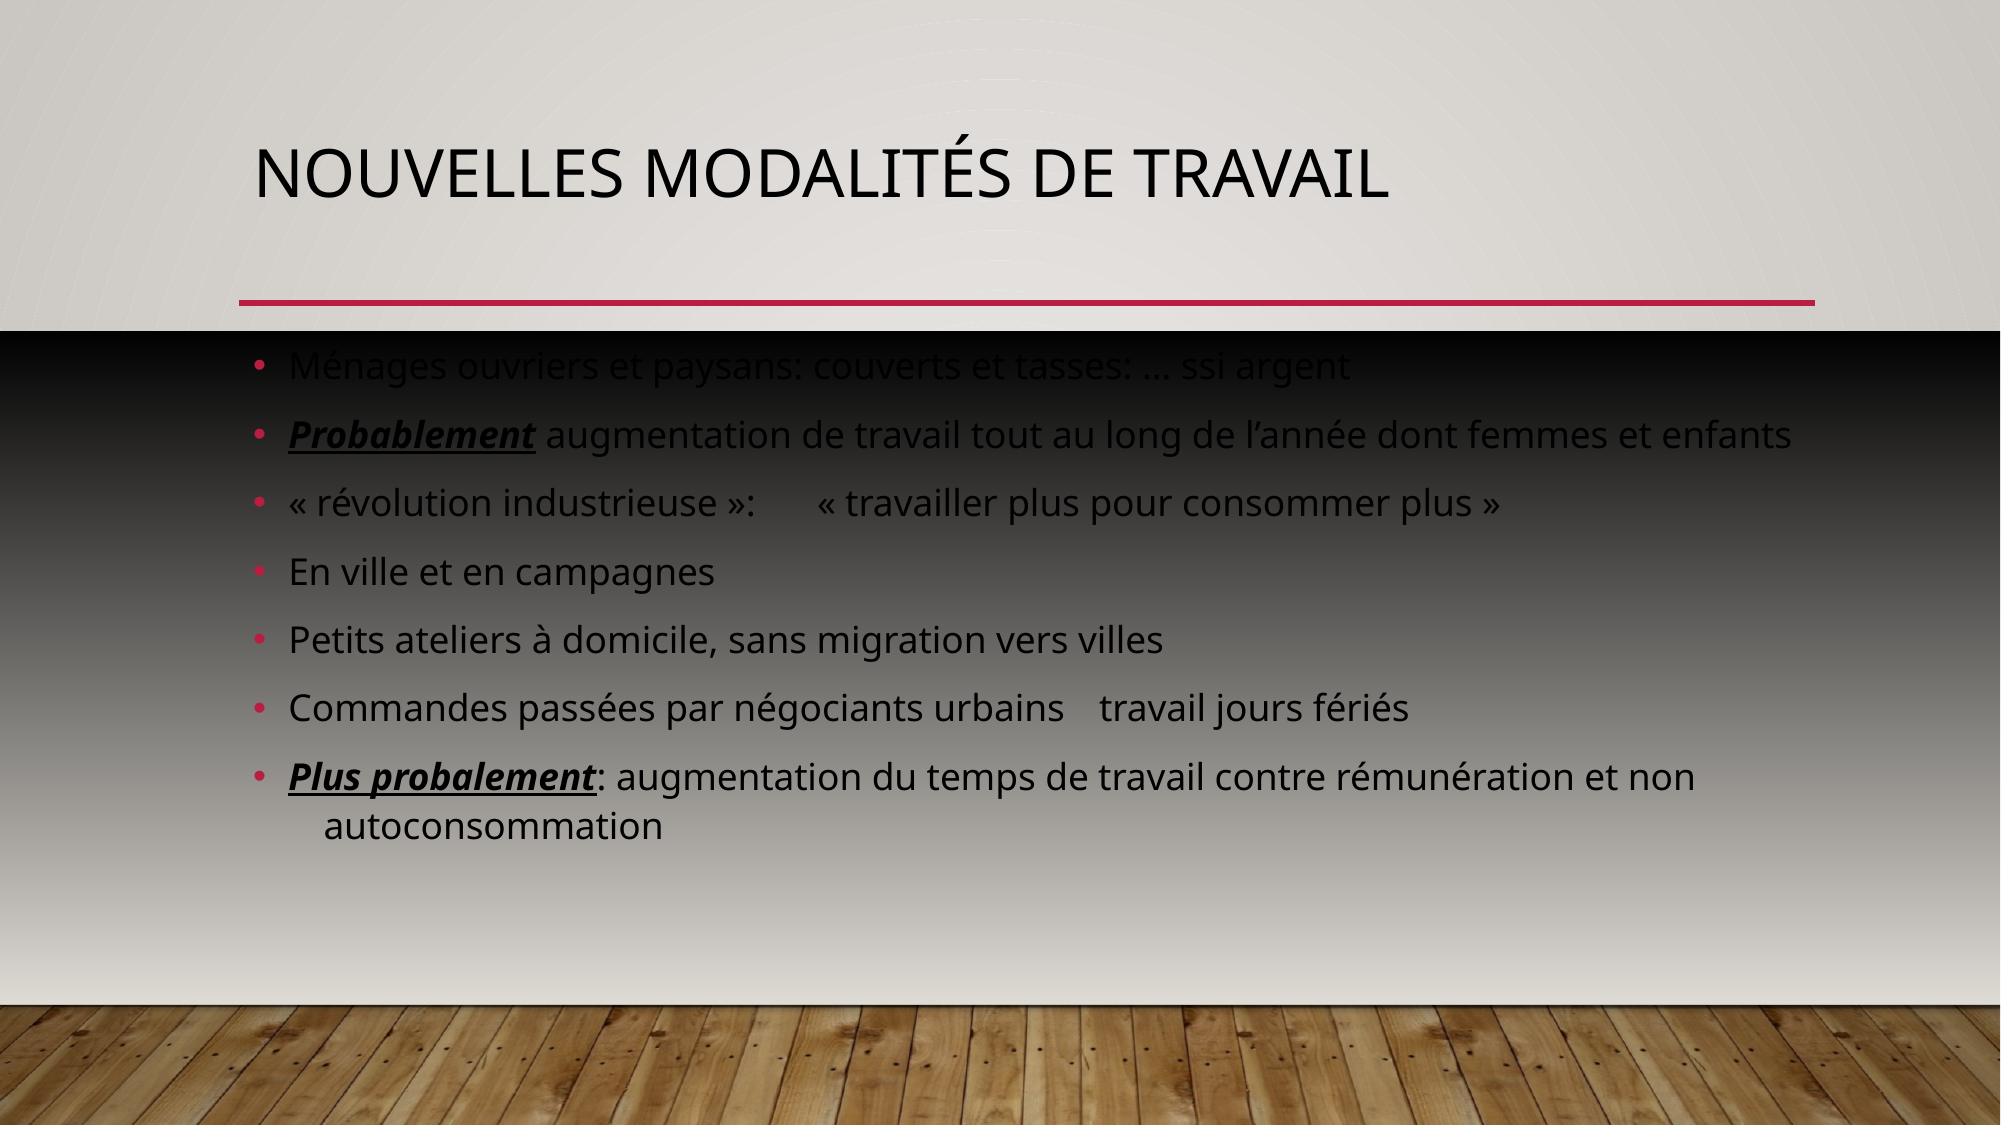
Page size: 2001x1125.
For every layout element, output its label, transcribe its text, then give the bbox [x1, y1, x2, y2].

title Nouvelles modalités de travail [238, 131, 1814, 305]
list Ménages ouvriers et paysans: couverts et tasses: … ssi argent Probablement augmentation de travail tout au long de l’année dont femmes et enfants « révolution industrieuse »: « travailler plus pour consommer plus » En ville et en campagnes Petits ateliers à domicile, sans migration vers villes Commandes passées par négociants urbains travail jours fériés Plus probalement: augmentation du temps de travail contre rémunération et non autoconsommation [238, 330, 1814, 897]
